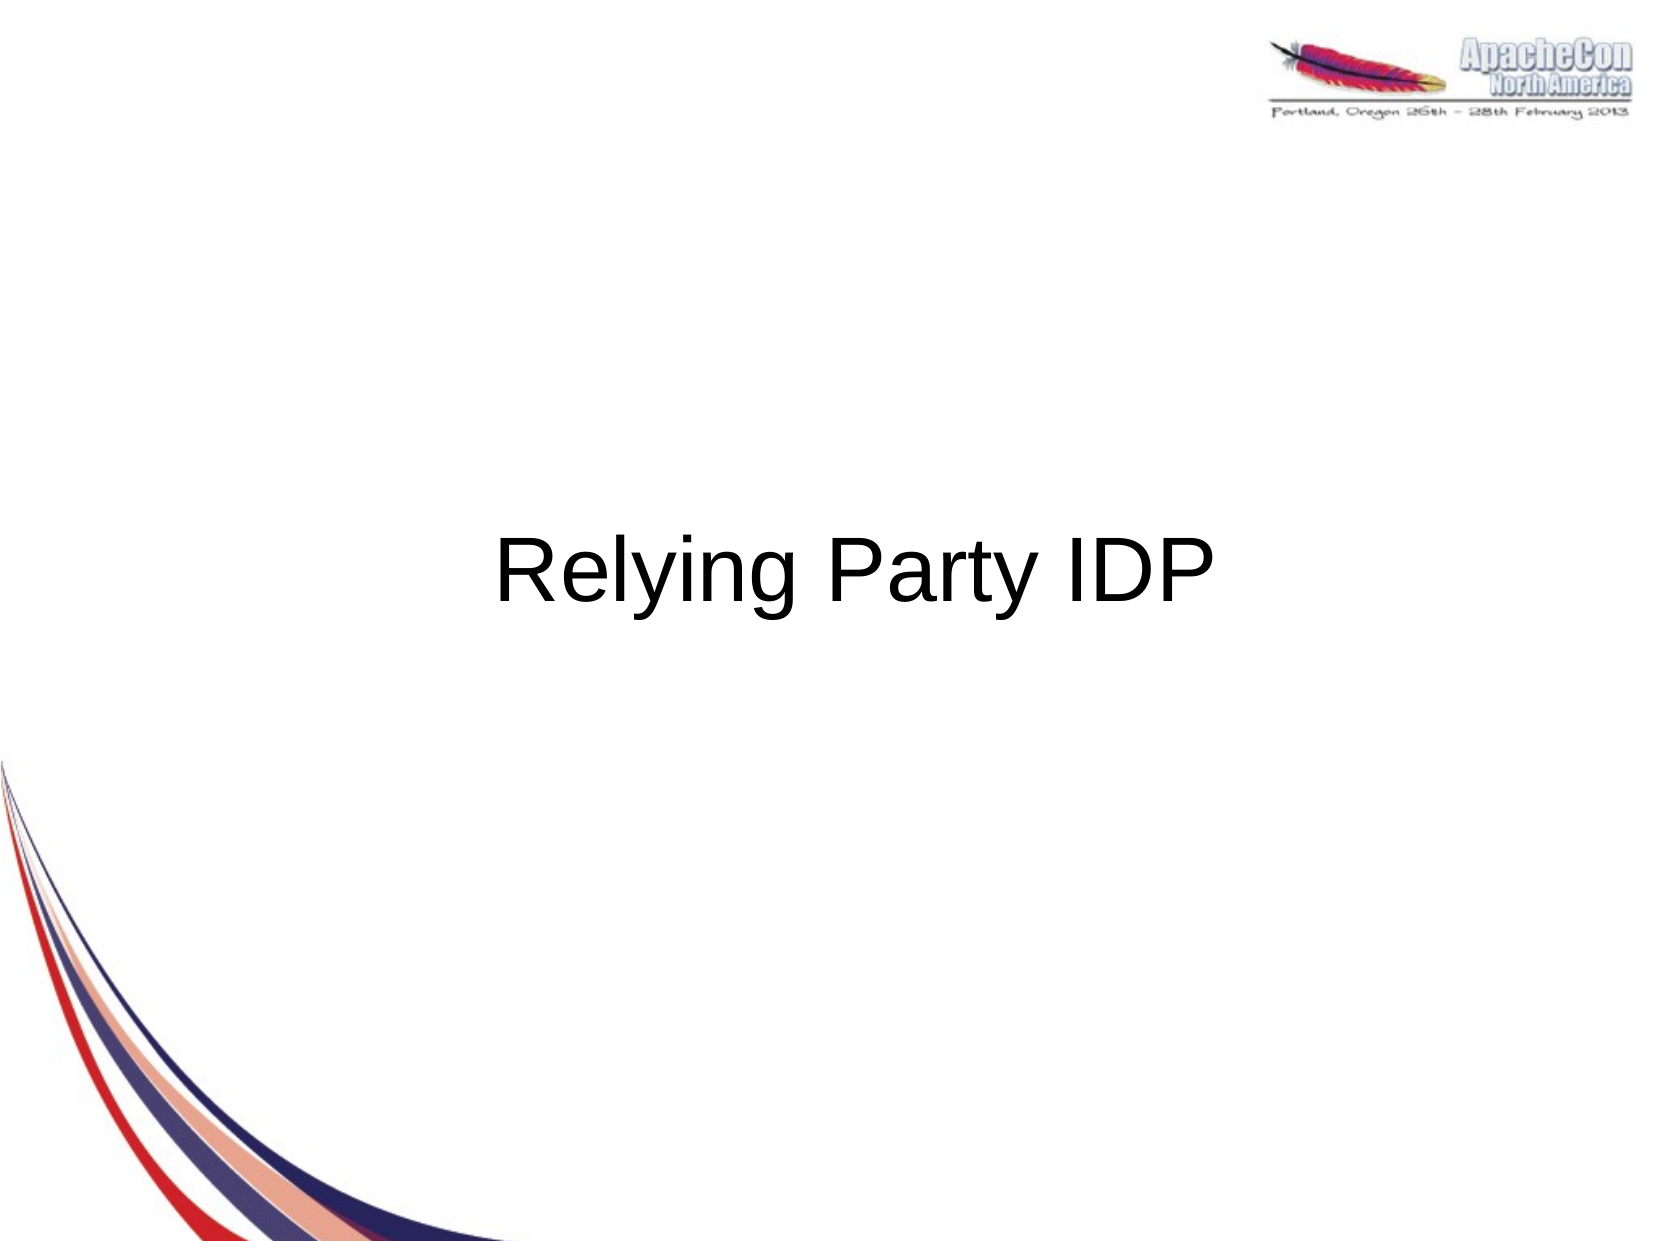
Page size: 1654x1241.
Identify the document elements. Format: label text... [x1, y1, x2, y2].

title Relying Party IDP [177, 518, 1536, 622]
picture [0, 0, 1654, 1241]
